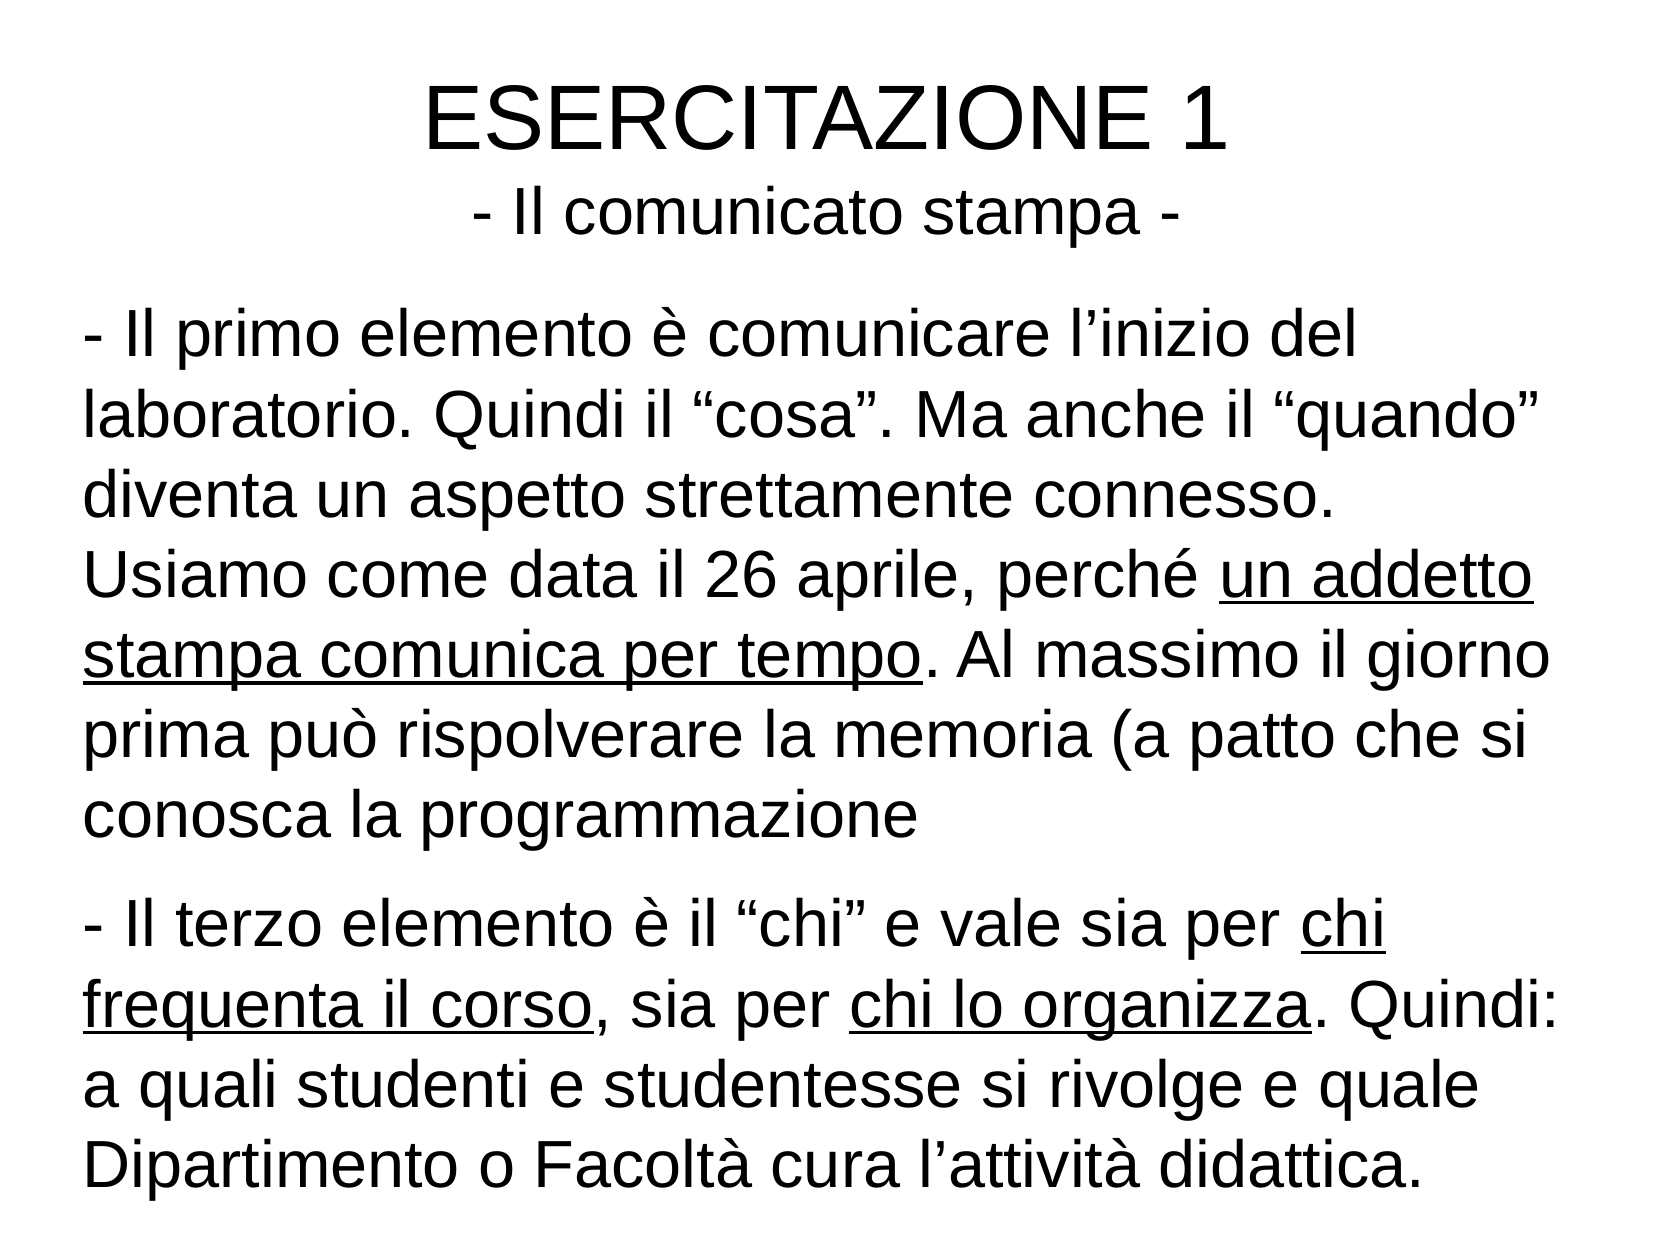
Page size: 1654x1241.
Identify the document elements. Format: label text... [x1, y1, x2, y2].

title ESERCITAZIONE 1 - Il comunicato stampa - [82, 49, 1571, 257]
list - Il primo elemento è comunicare l’inizio del laboratorio. Quindi il “cosa”. Ma anche il “quando” diventa un aspetto strettamente connesso. Usiamo come data il 26 aprile, perché un addetto stampa comunica per tempo. Al massimo il giorno prima può rispolverare la memoria (a patto che si conosca la programmazione - Il terzo elemento è il “chi” e vale sia per chi frequenta il corso, sia per chi lo organizza. Quindi: a quali studenti e studentesse si rivolge e quale Dipartimento o Facoltà cura l’attività didattica. [82, 290, 1571, 1241]
